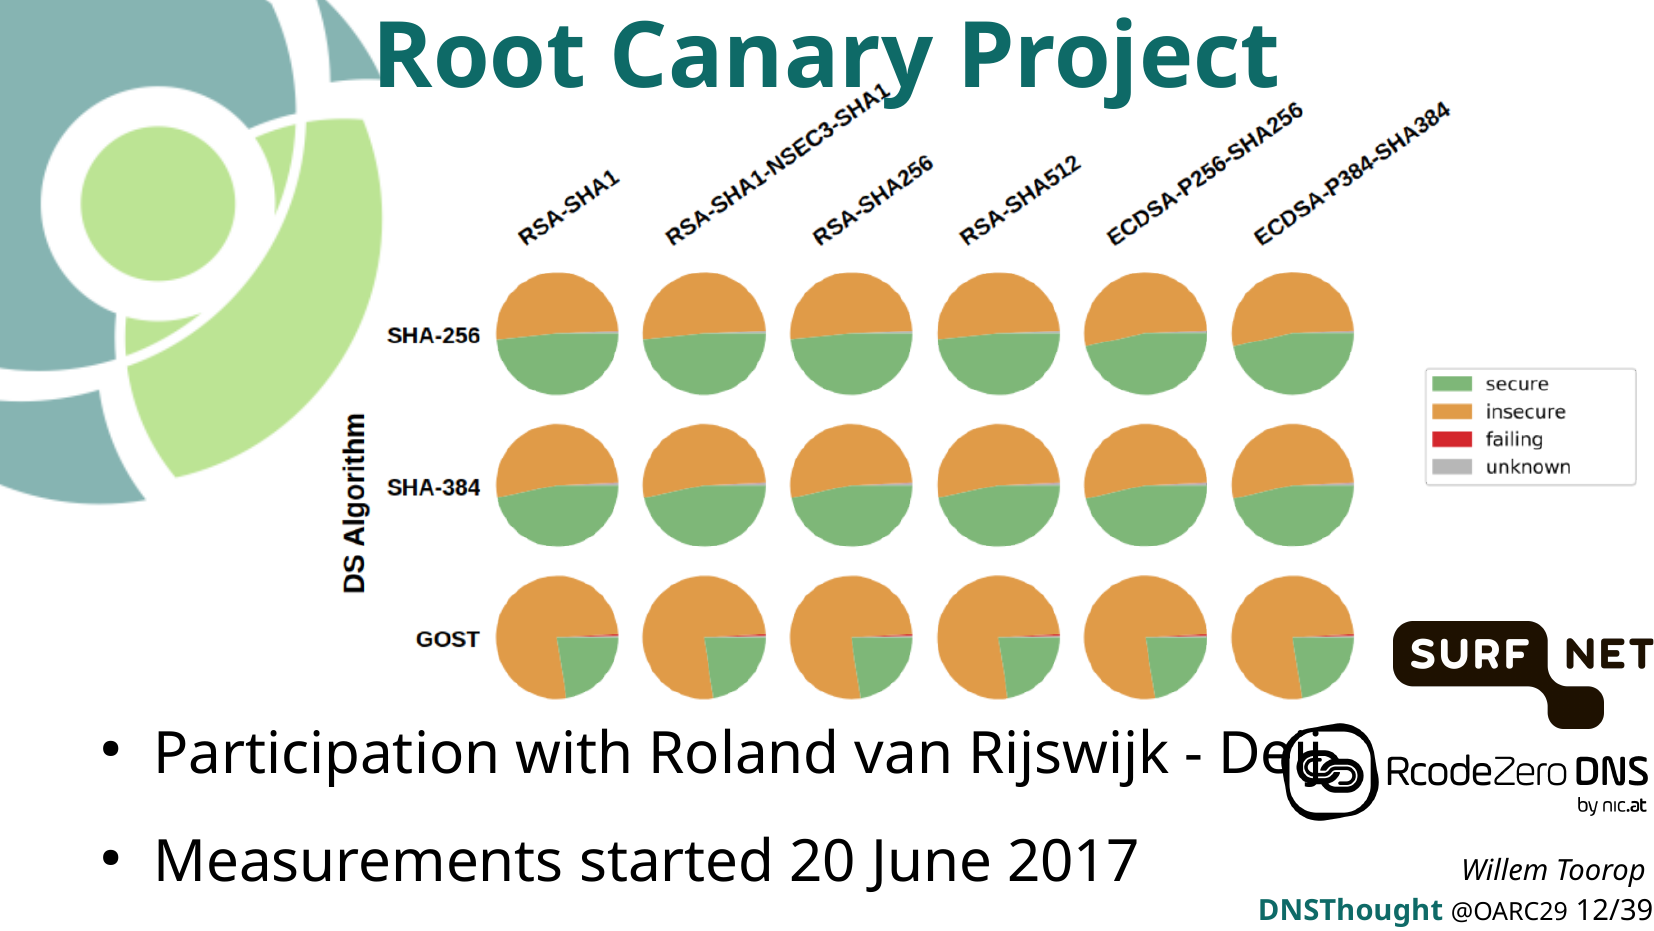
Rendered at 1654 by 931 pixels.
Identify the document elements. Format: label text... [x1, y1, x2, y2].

picture [0, 0, 1654, 821]
title Root Canary Project [82, 8, 1571, 221]
list Participation with Roland van Rijswijk - Deij Measurements started 20 June 2017 [82, 359, 1571, 899]
